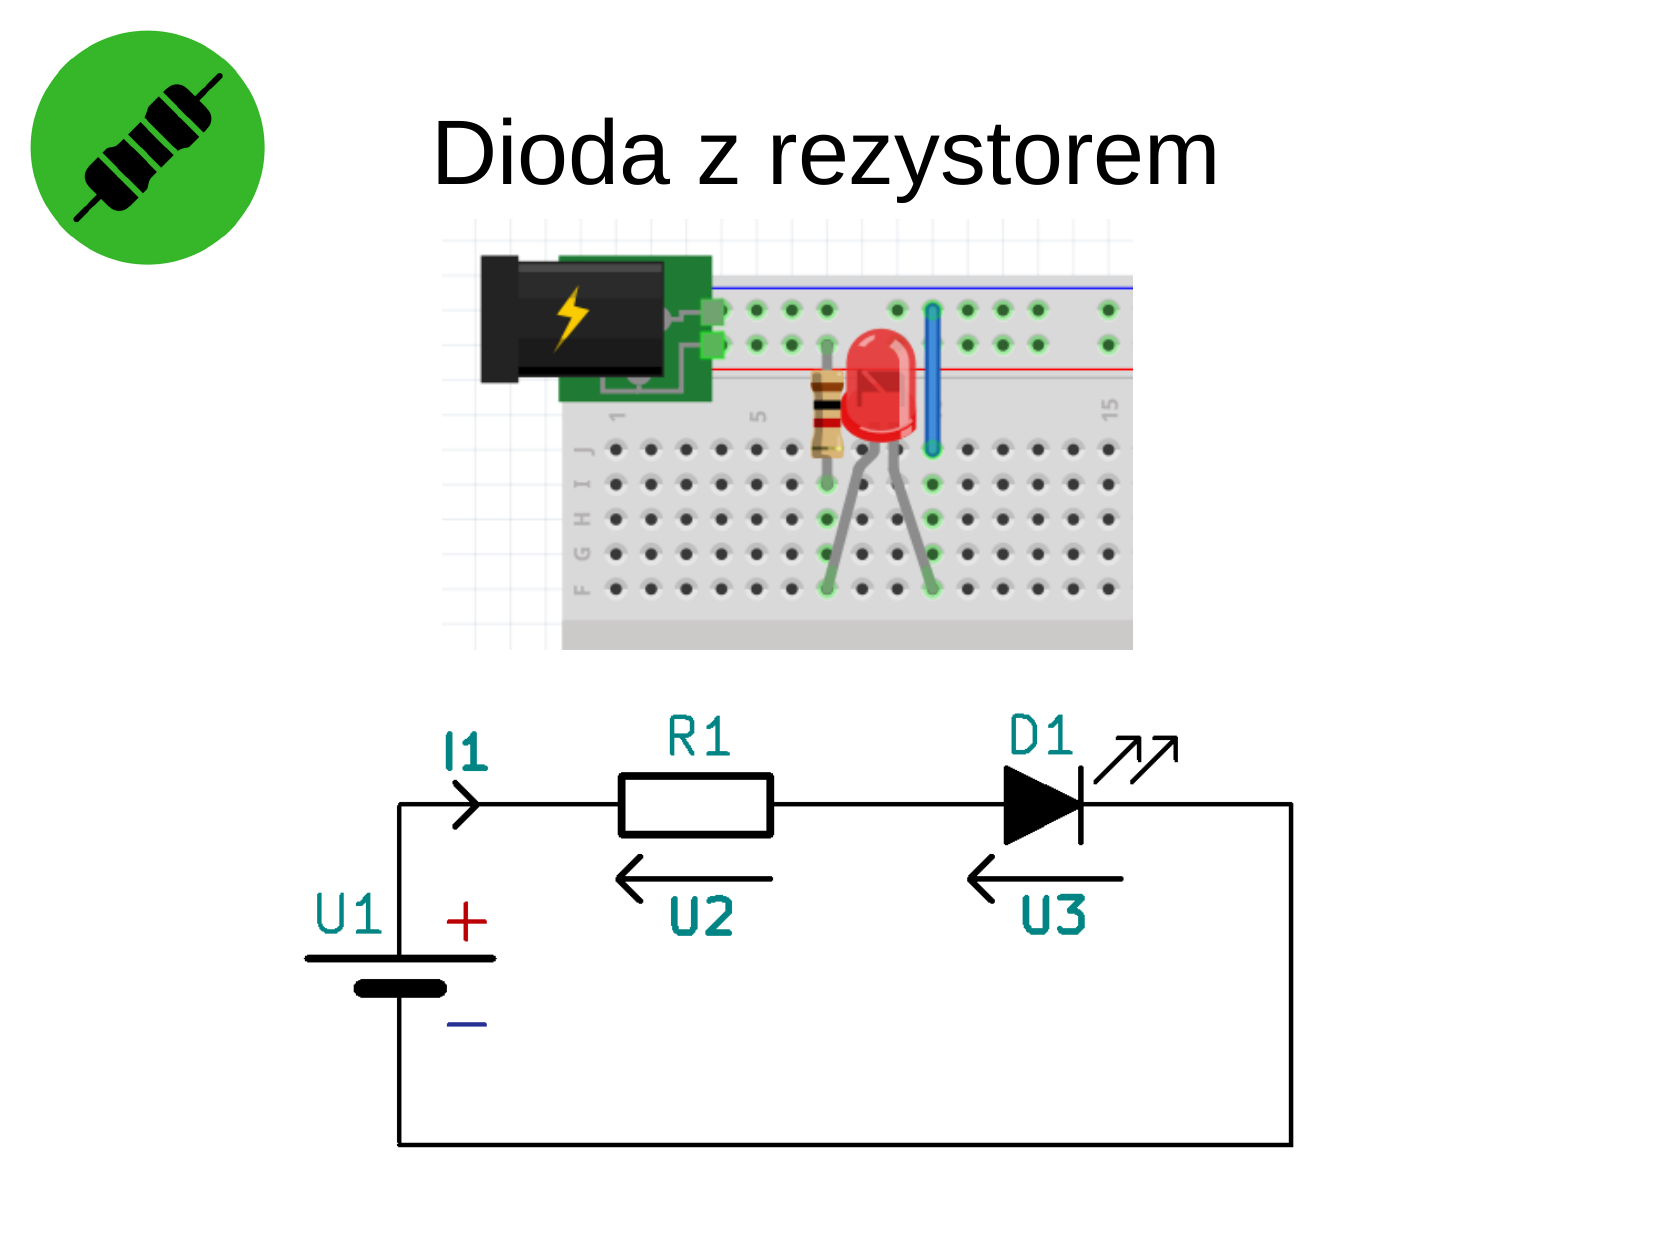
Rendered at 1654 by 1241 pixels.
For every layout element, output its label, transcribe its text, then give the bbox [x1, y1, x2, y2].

picture [295, 708, 1300, 1155]
title Dioda z rezystorem [266, 49, 1571, 257]
picture [442, 219, 1133, 650]
picture [29, 29, 266, 266]
